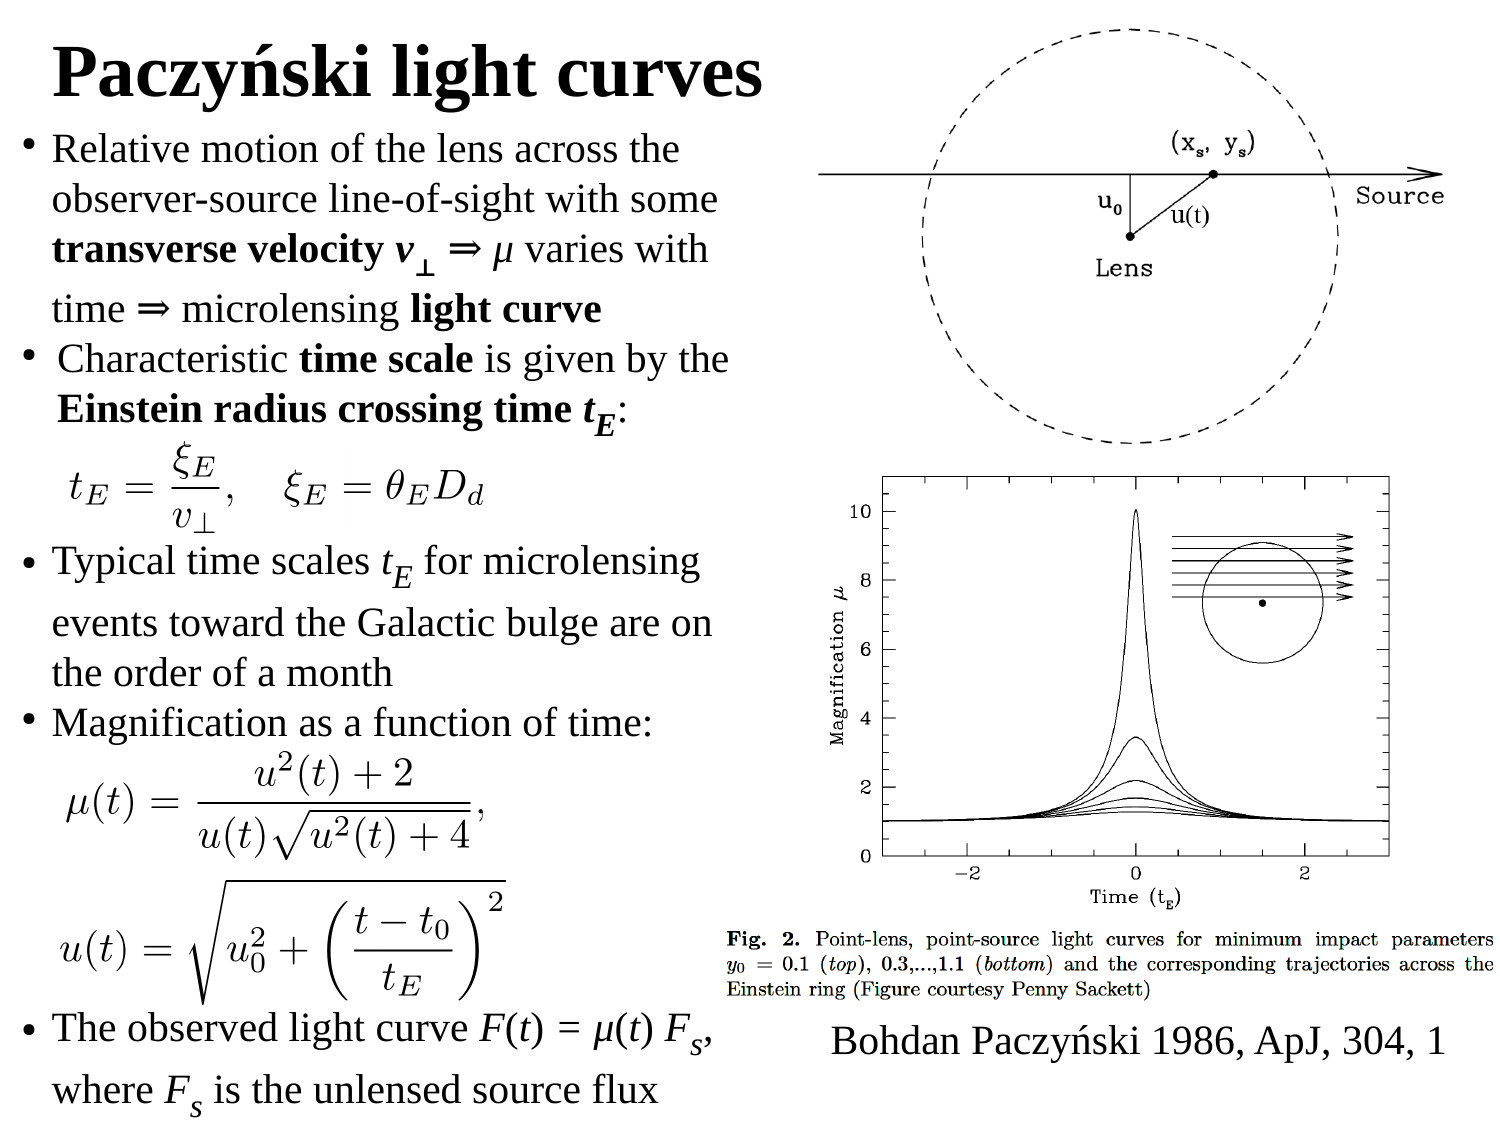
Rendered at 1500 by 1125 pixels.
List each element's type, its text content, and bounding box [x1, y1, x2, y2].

picture [66, 751, 483, 860]
picture [781, 466, 1500, 1003]
title Paczyński light curves [16, 12, 801, 121]
text_box Bohdan Paczyński 1986, ApJ, 304, 1 [815, 1005, 1476, 1071]
text_box Relative motion of the lens across the observer-source line-of-sight with some transverse velocity v⊥ ⇒ μ varies with time ⇒ microlensing light curve Characteristic time scale is given by the Einstein radius crossing time tE: Typical time scales tE for microlensing events toward the Galactic bulge are on the order of a month Magnification as a function of time: The observed light curve F(t) = μ(t) Fs, where Fs is the unlensed source flux [6, 113, 781, 1125]
picture [816, 26, 1447, 446]
picture [69, 441, 483, 533]
picture [60, 880, 506, 1006]
